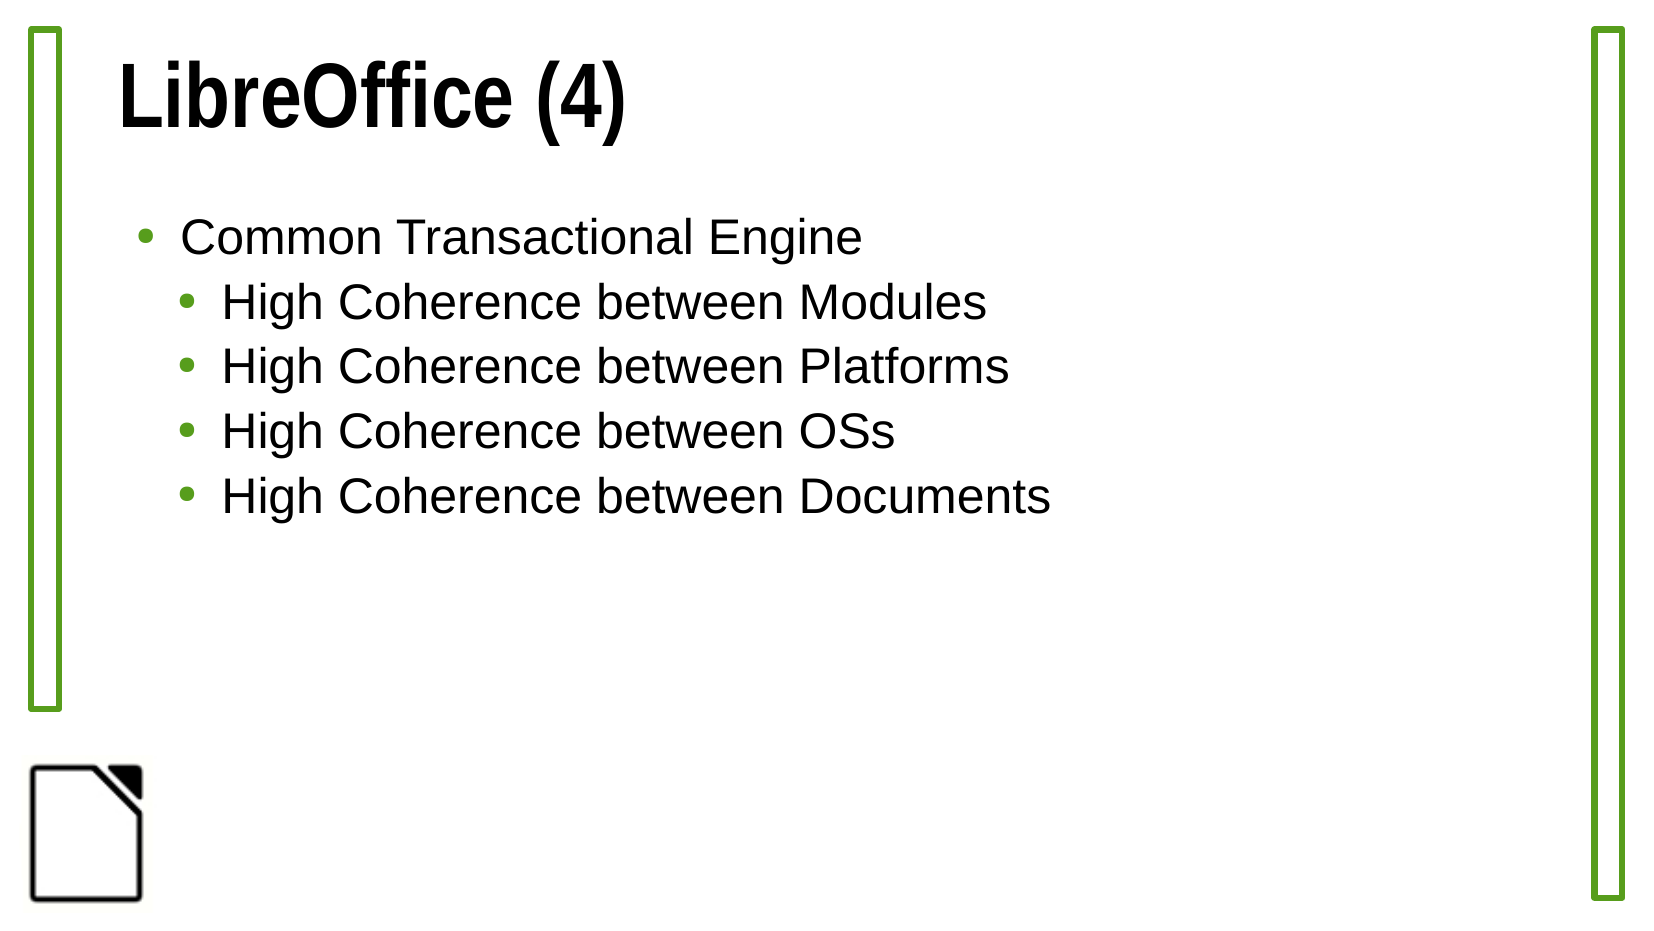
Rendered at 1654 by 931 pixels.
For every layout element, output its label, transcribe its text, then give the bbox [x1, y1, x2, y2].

list Common Transactional Engine High Coherence between Modules High Coherence between Platforms High Coherence between OSs High Coherence between Documents [118, 209, 1536, 830]
title LibreOffice (4) [118, 35, 1536, 154]
picture [9, 755, 166, 913]
